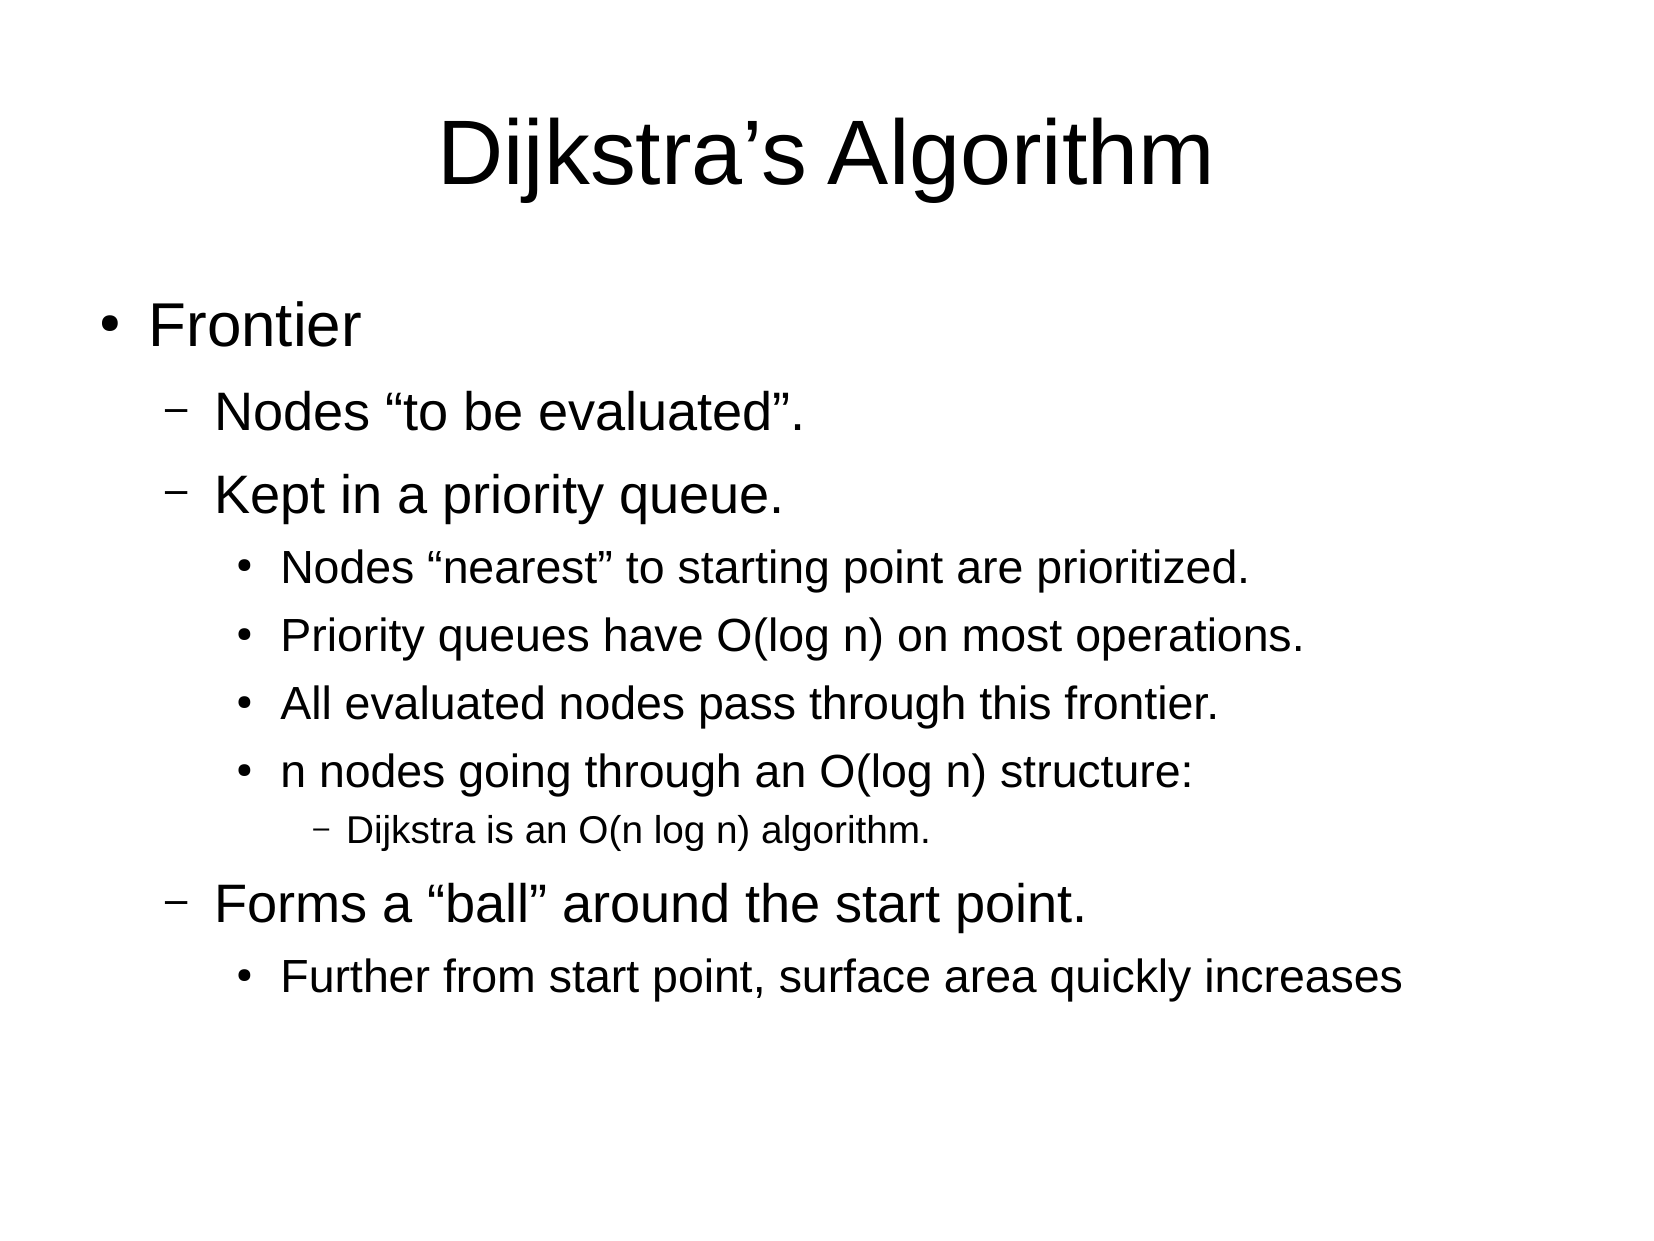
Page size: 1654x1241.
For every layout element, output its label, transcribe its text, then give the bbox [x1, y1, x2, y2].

list Frontier Nodes “to be evaluated”. Kept in a priority queue. Nodes “nearest” to starting point are prioritized. Priority queues have O(log n) on most operations. All evaluated nodes pass through this frontier. n nodes going through an O(log n) structure: Dijkstra is an O(n log n) algorithm. Forms a “ball” around the start point. Further from start point, surface area quickly increases [82, 290, 1571, 1010]
title Dijkstra’s Algorithm [82, 49, 1571, 257]
